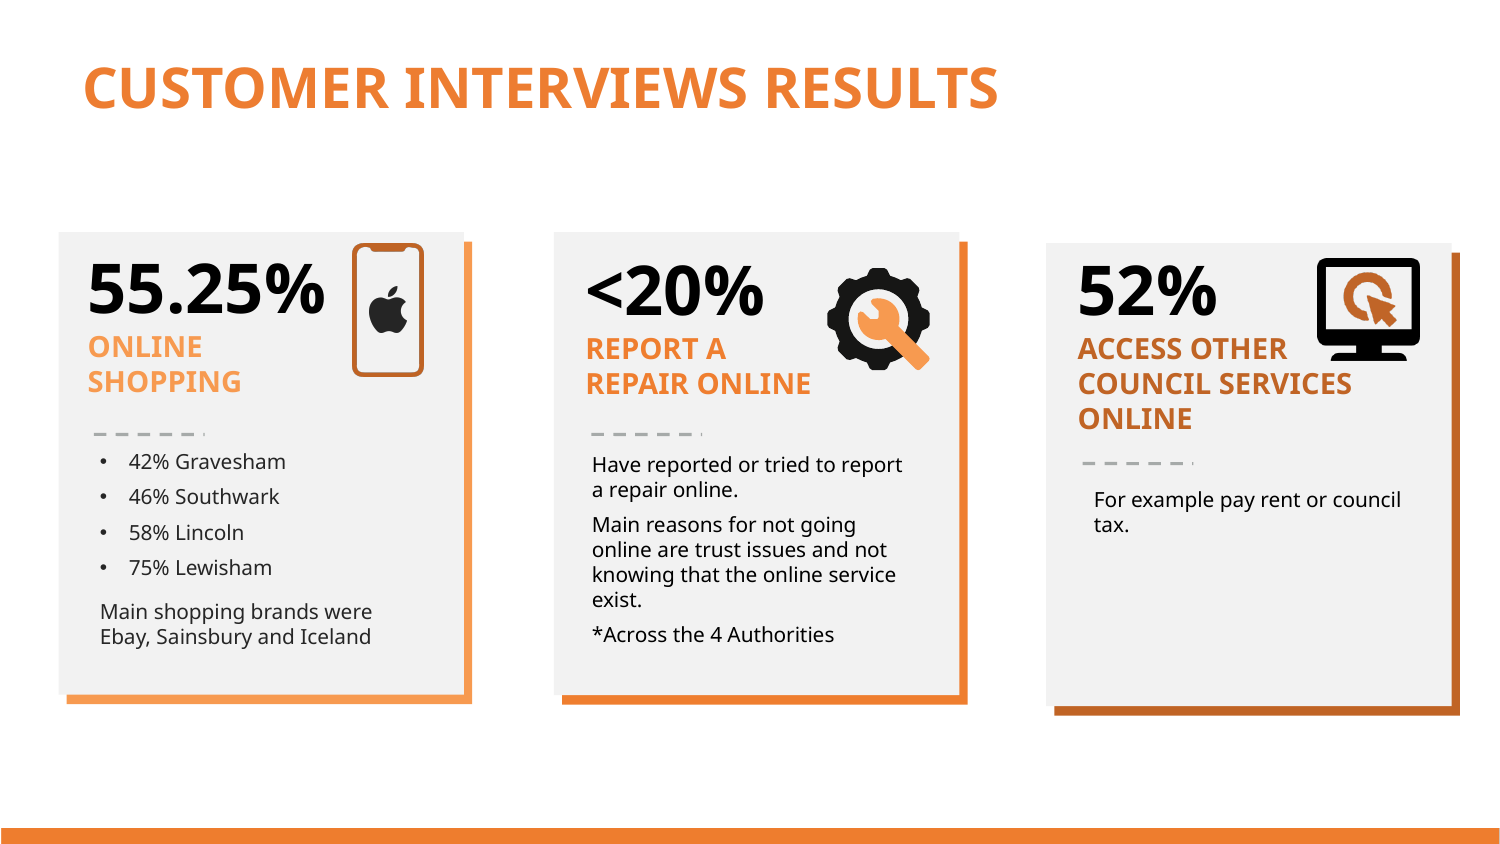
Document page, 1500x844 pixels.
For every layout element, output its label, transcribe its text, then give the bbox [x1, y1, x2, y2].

text_box Have reported or tried to report a repair online. Main reasons for not going online are trust issues and not knowing that the online service exist. *Across the 4 Authorities [580, 445, 930, 685]
text_box 42% Gravesham 46% Southwark 58% Lincoln 75% Lewisham Main shopping brands were Ebay, Sainsbury and Iceland [88, 443, 438, 696]
text_box [58, 232, 473, 705]
picture [0, 828, 1500, 844]
text_box CUSTOMER INTERVIEWS RESULTS [71, 46, 1318, 135]
picture [1317, 258, 1420, 361]
text_box For example pay rent or council tax. [1082, 480, 1432, 627]
text_box 52% ACCESS OTHER COUNCIL SERVICES ONLINE [1066, 250, 1396, 442]
text_box [553, 232, 968, 705]
text_box 55.25% ONLINE SHOPPING [76, 248, 353, 383]
text_box <20% REPORT A REPAIR ONLINE [574, 250, 842, 412]
text_box [1046, 243, 1460, 716]
picture [352, 243, 424, 377]
